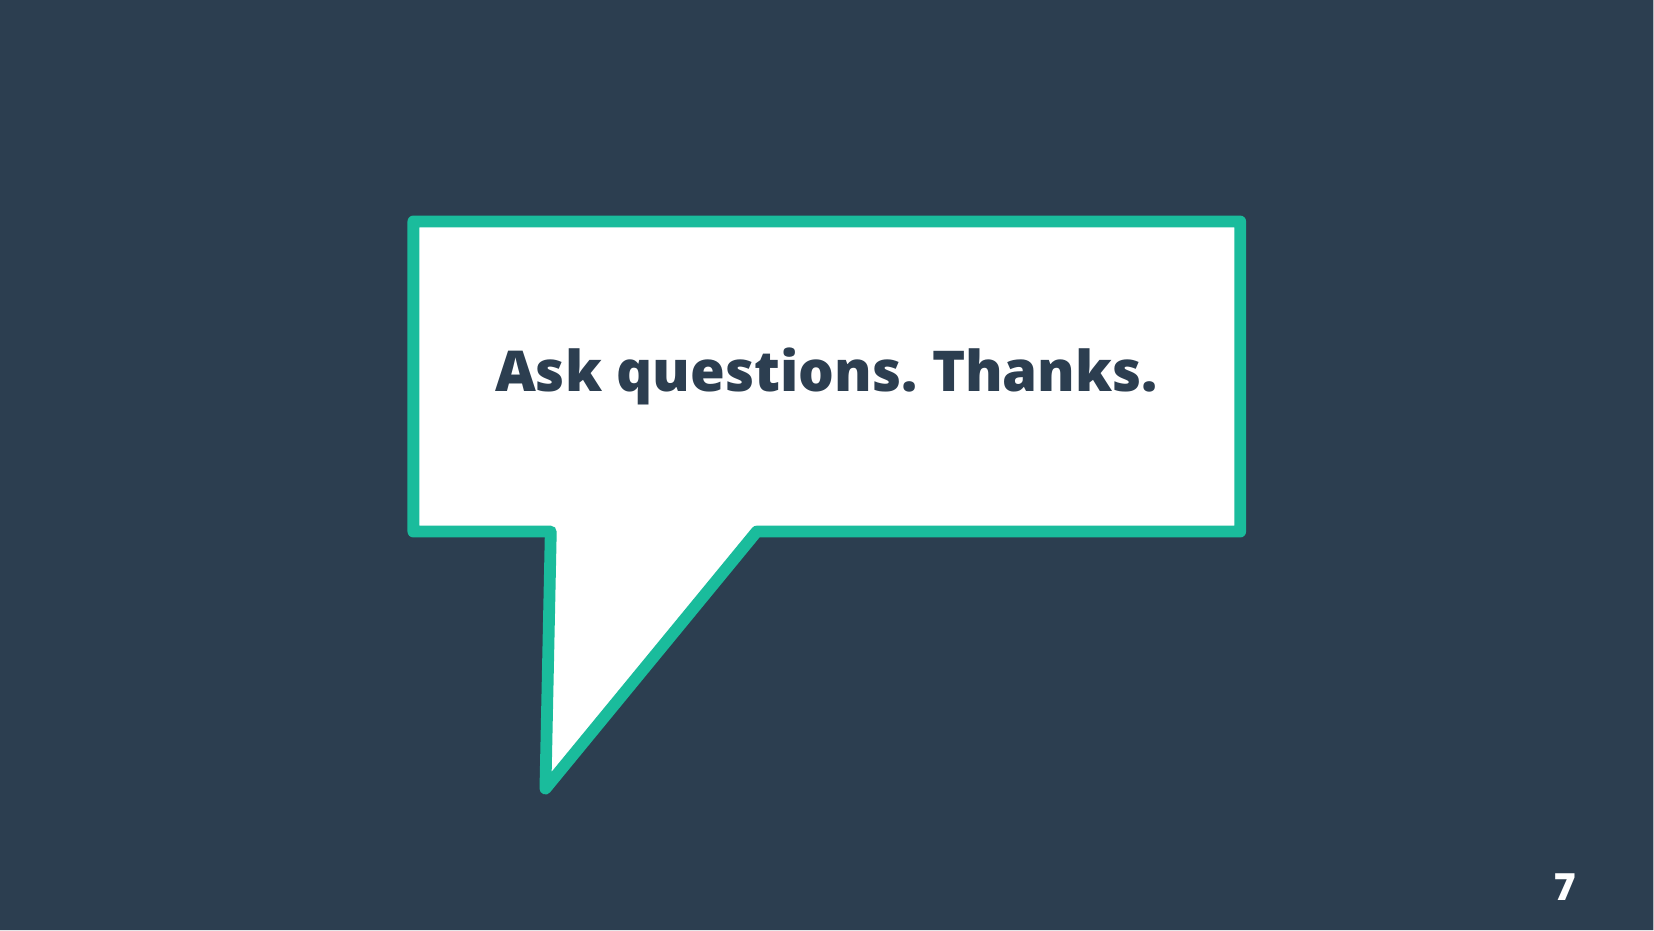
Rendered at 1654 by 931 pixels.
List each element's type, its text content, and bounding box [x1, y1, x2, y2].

title Ask questions. Thanks. [442, 236, 1211, 502]
